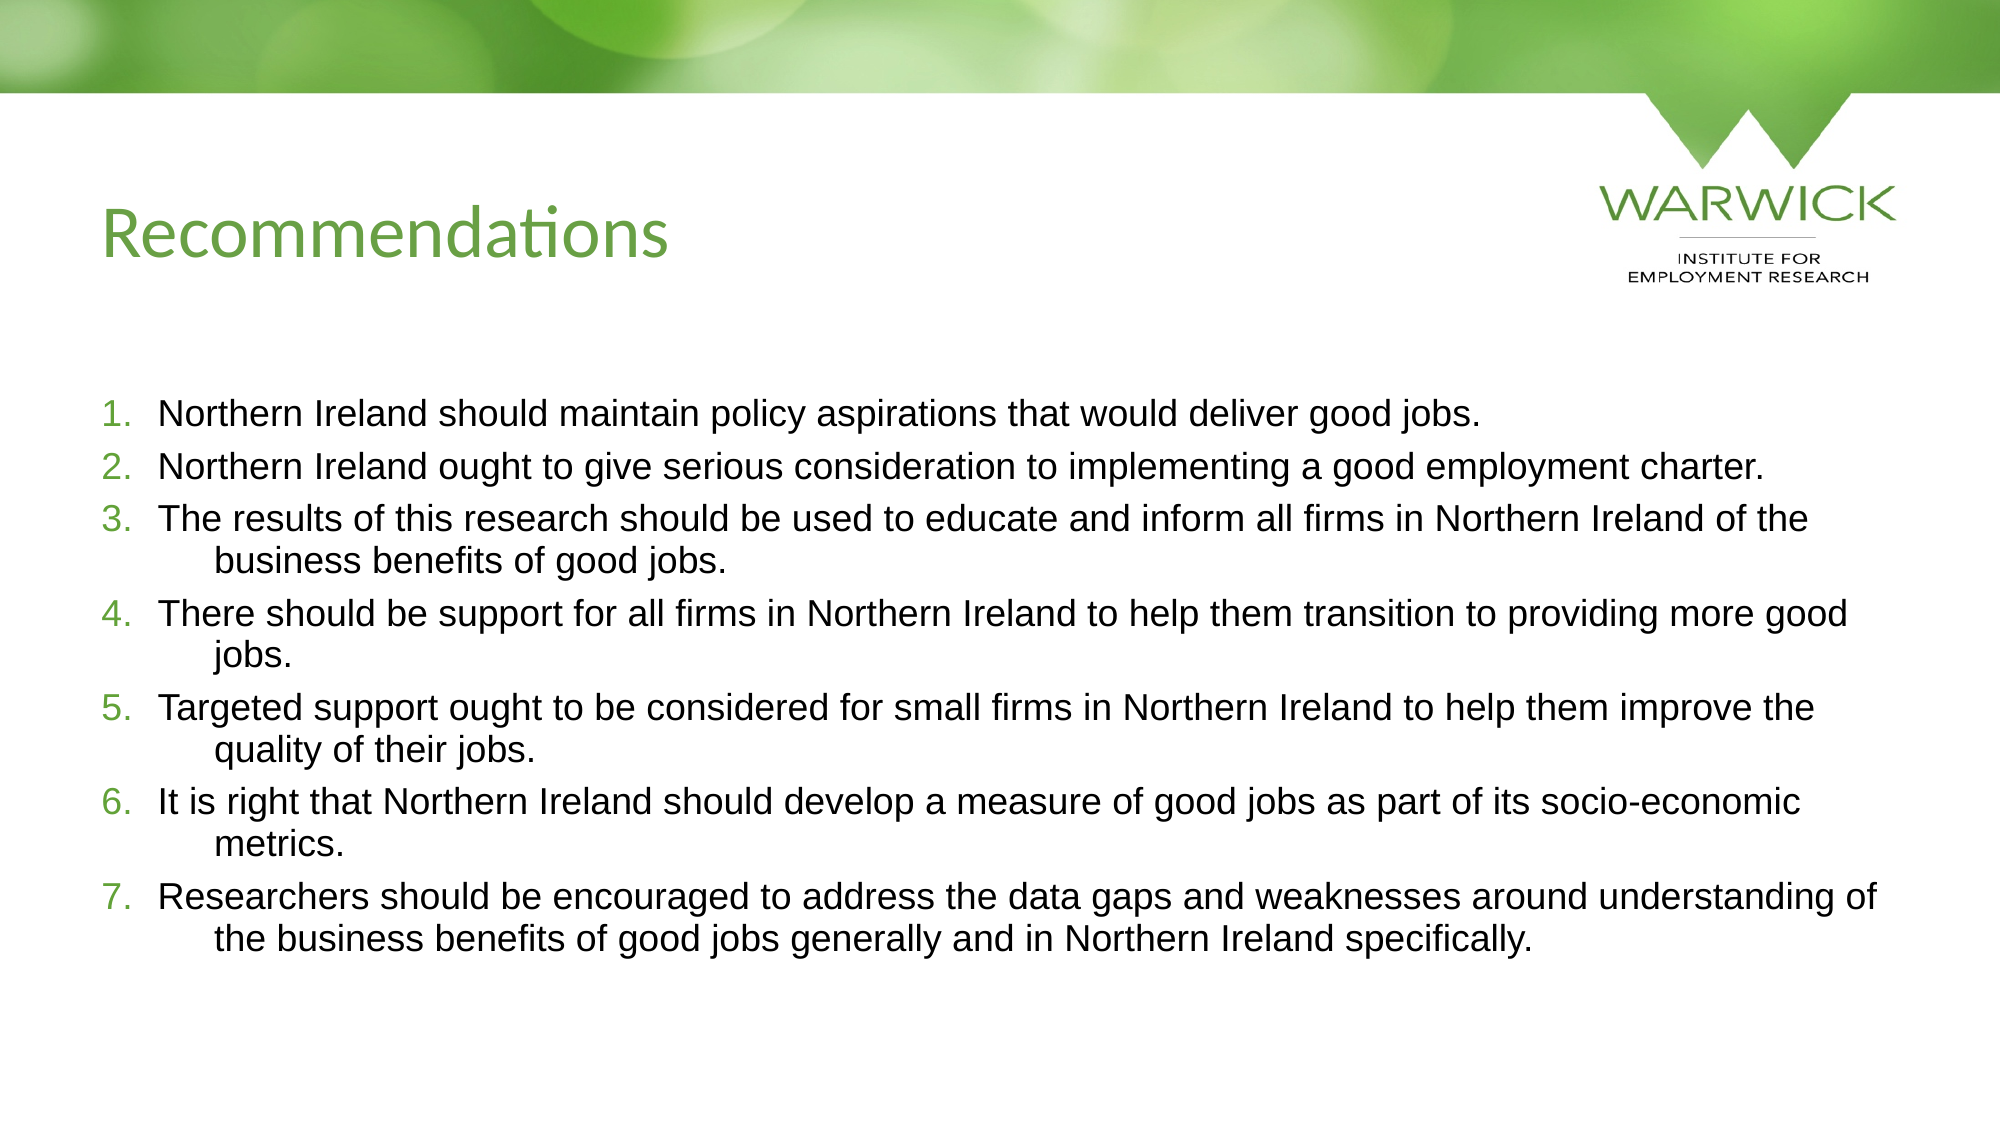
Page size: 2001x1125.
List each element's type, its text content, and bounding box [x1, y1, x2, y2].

list Northern Ireland should maintain policy aspirations that would deliver good jobs. Northern Ireland ought to give serious consideration to implementing a good employment charter. The results of this research should be used to educate and inform all firms in Northern Ireland of the business benefits of good jobs. There should be support for all firms in Northern Ireland to help them transition to providing more good jobs. Targeted support ought to be considered for small firms in Northern Ireland to help them improve the quality of their jobs. It is right that Northern Ireland should develop a measure of good jobs as part of its socio-economic metrics. Researchers should be encouraged to address the data gaps and weaknesses around understanding of the business benefits of good jobs generally and in Northern Ireland specifically. [164, 333, 1968, 1057]
list Recommendations [86, 194, 1552, 301]
